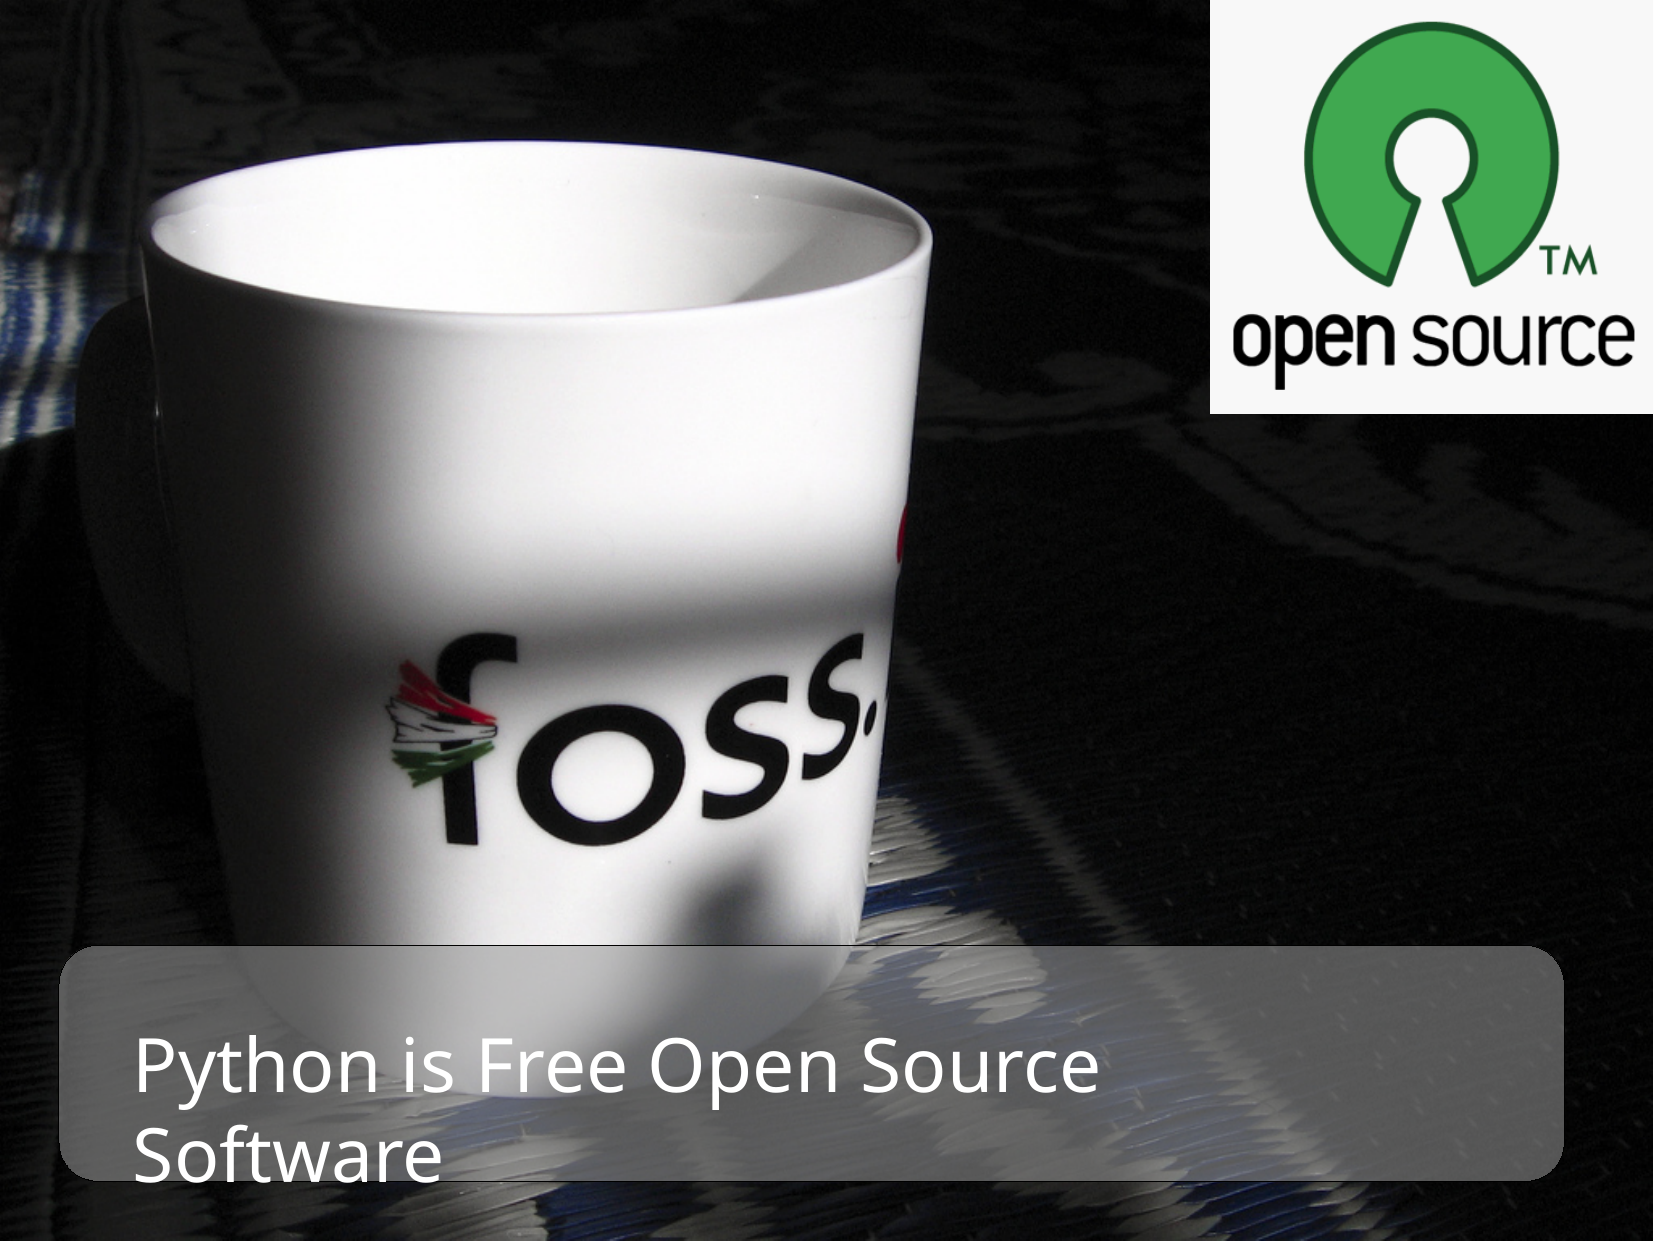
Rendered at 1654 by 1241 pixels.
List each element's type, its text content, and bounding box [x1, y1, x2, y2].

picture [0, 0, 1654, 1241]
text_box [291, 1149, 311, 1182]
text_box [185, 1147, 208, 1177]
text_box [58, 945, 1565, 1182]
text_box [413, 1146, 434, 1158]
text_box Python is Free Open Source Software [118, 1010, 1448, 1123]
text_box [341, 1162, 360, 1177]
text_box [354, 1176, 362, 1182]
